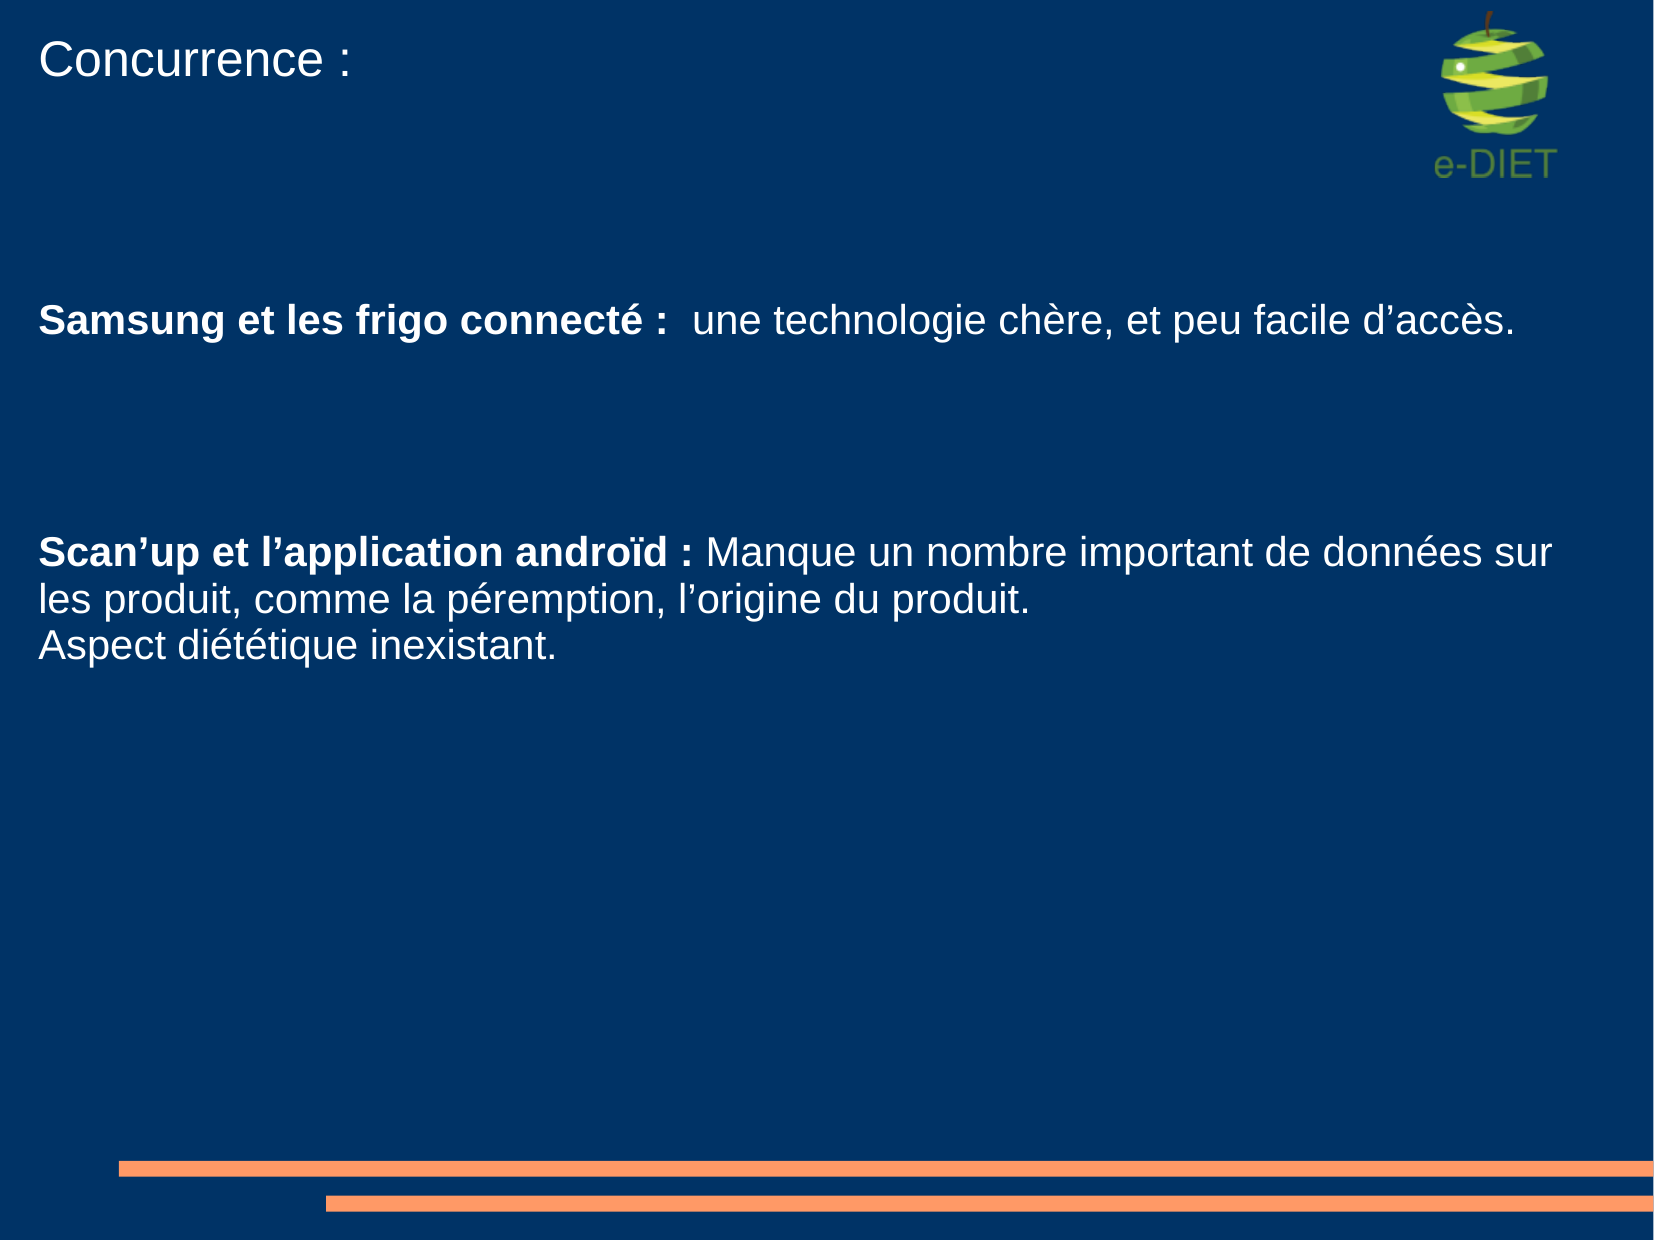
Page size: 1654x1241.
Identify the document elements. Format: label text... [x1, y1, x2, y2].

picture [1358, 11, 1635, 178]
text_box Concurrence : Samsung et les frigo connecté : une technologie chère, et peu facile d’accès. Scan’up et l’application androïd : Manque un nombre important de données sur les produit, comme la péremption, l’origine du produit. Aspect diététique inexistant. [23, 23, 1619, 1241]
